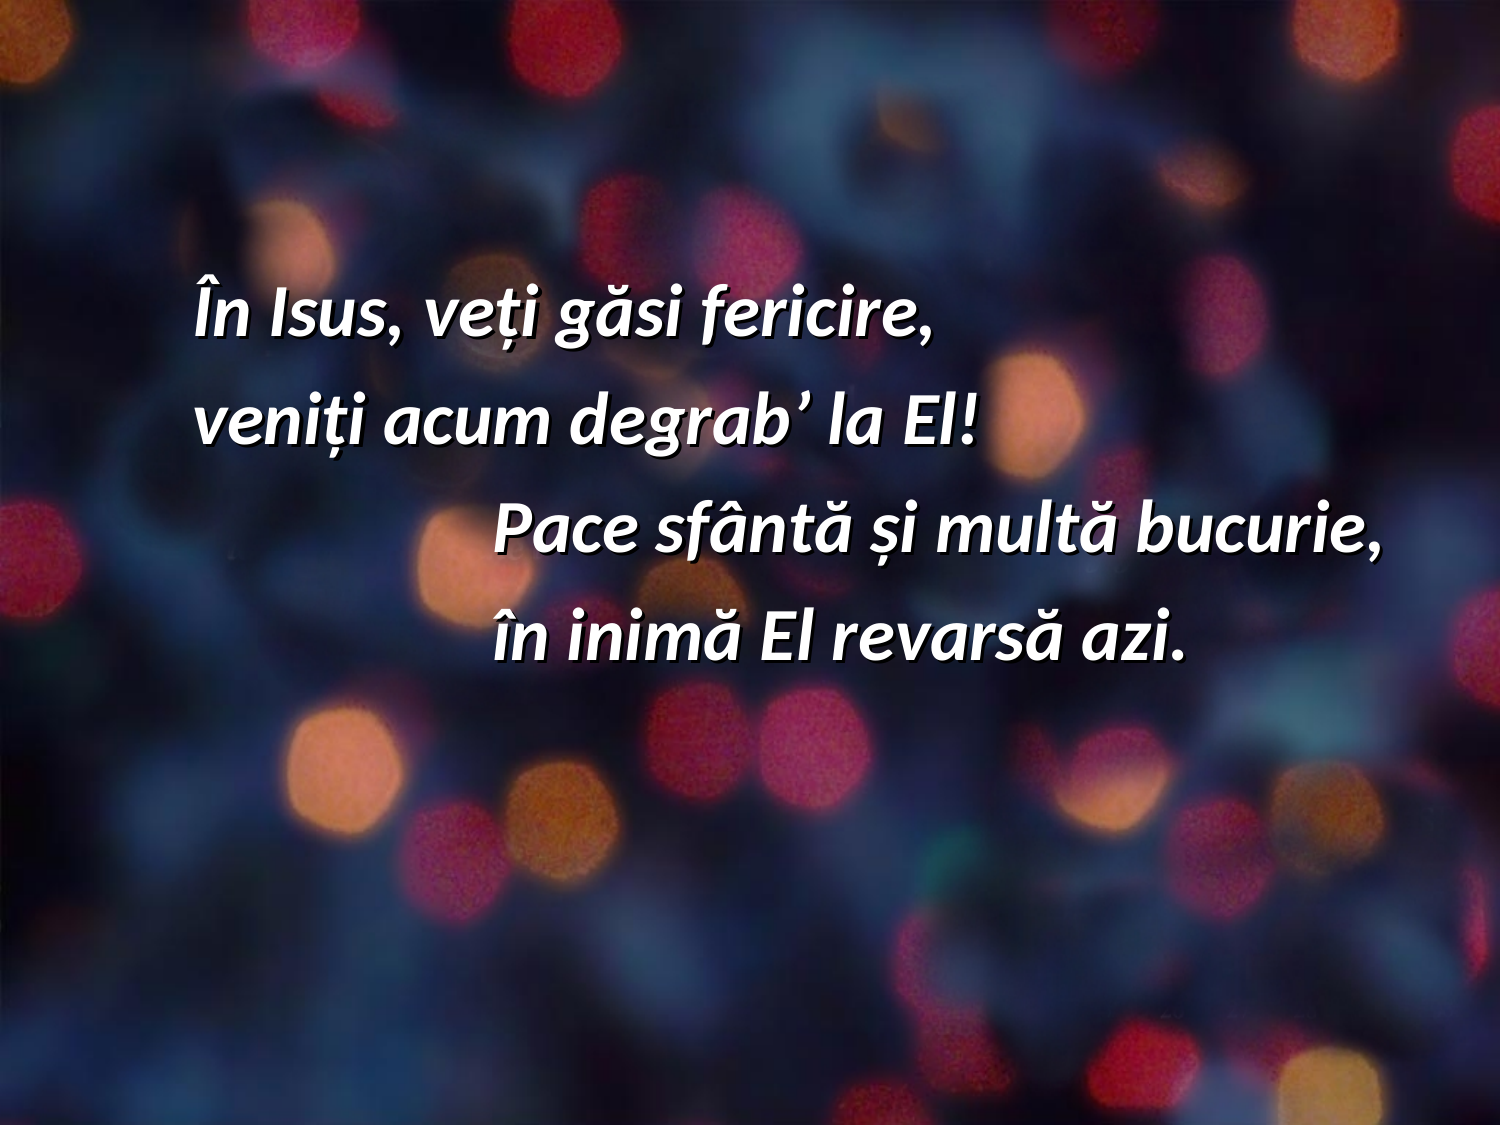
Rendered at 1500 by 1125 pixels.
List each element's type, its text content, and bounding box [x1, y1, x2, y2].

picture [0, 0, 1500, 1125]
list În Isus, veţi găsi fericire, veniţi acum degrab’ la El! Pace sfântă şi multă bucurie, în inimă El revarsă azi. [177, 236, 1477, 709]
